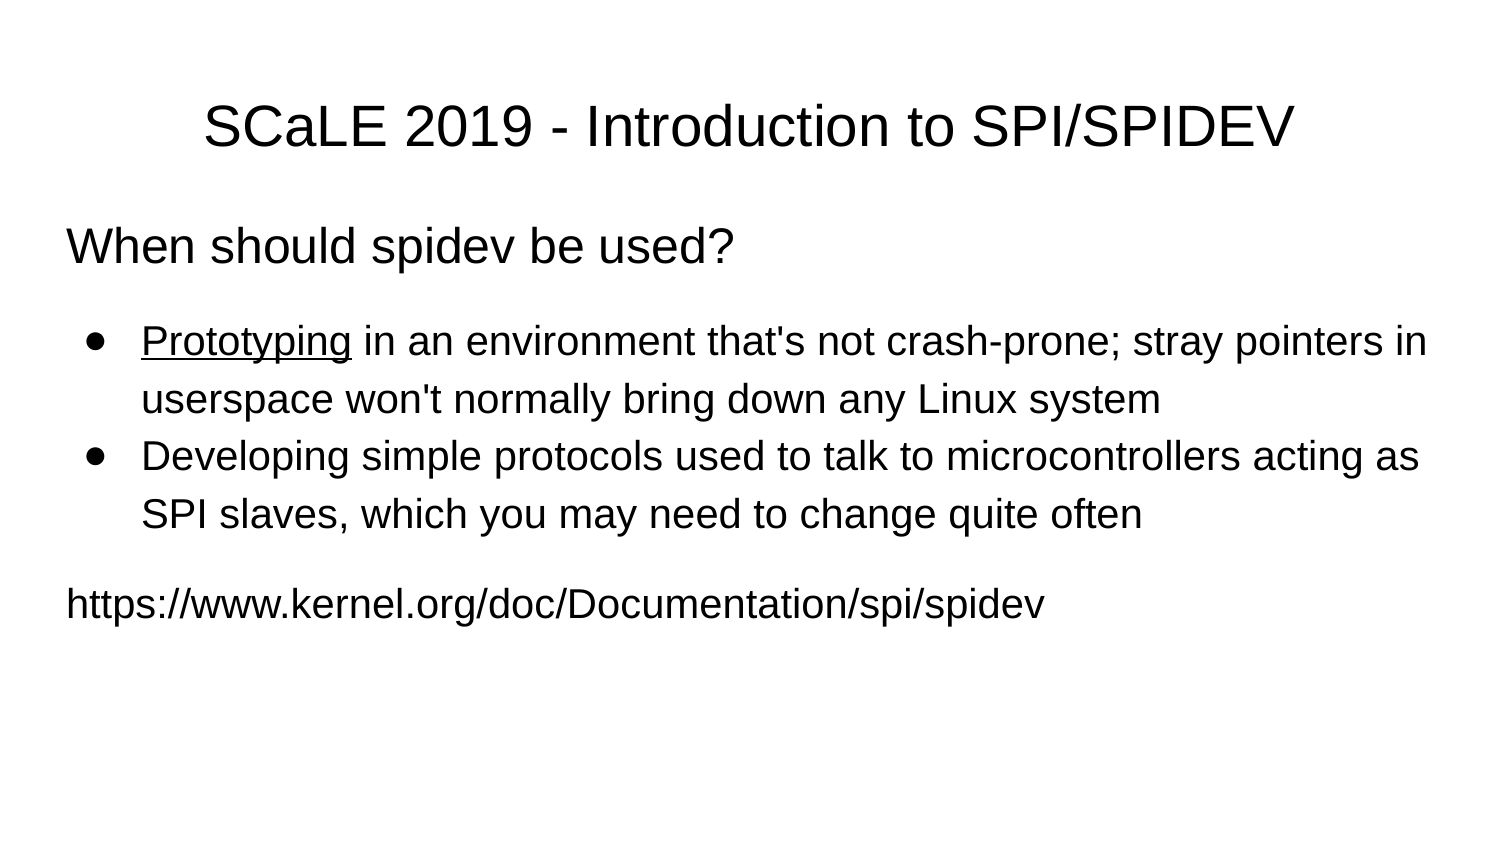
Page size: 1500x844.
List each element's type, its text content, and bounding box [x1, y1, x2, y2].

title SCaLE 2019 - Introduction to SPI/SPIDEV [51, 72, 1449, 167]
list When should spidev be used? Prototyping in an environment that's not crash-prone; stray pointers in userspace won't normally bring down any Linux system Developing simple protocols used to talk to microcontrollers acting as SPI slaves, which you may need to change quite often https://www.kernel.org/doc/Documentation/spi/spidev [51, 189, 1449, 750]
